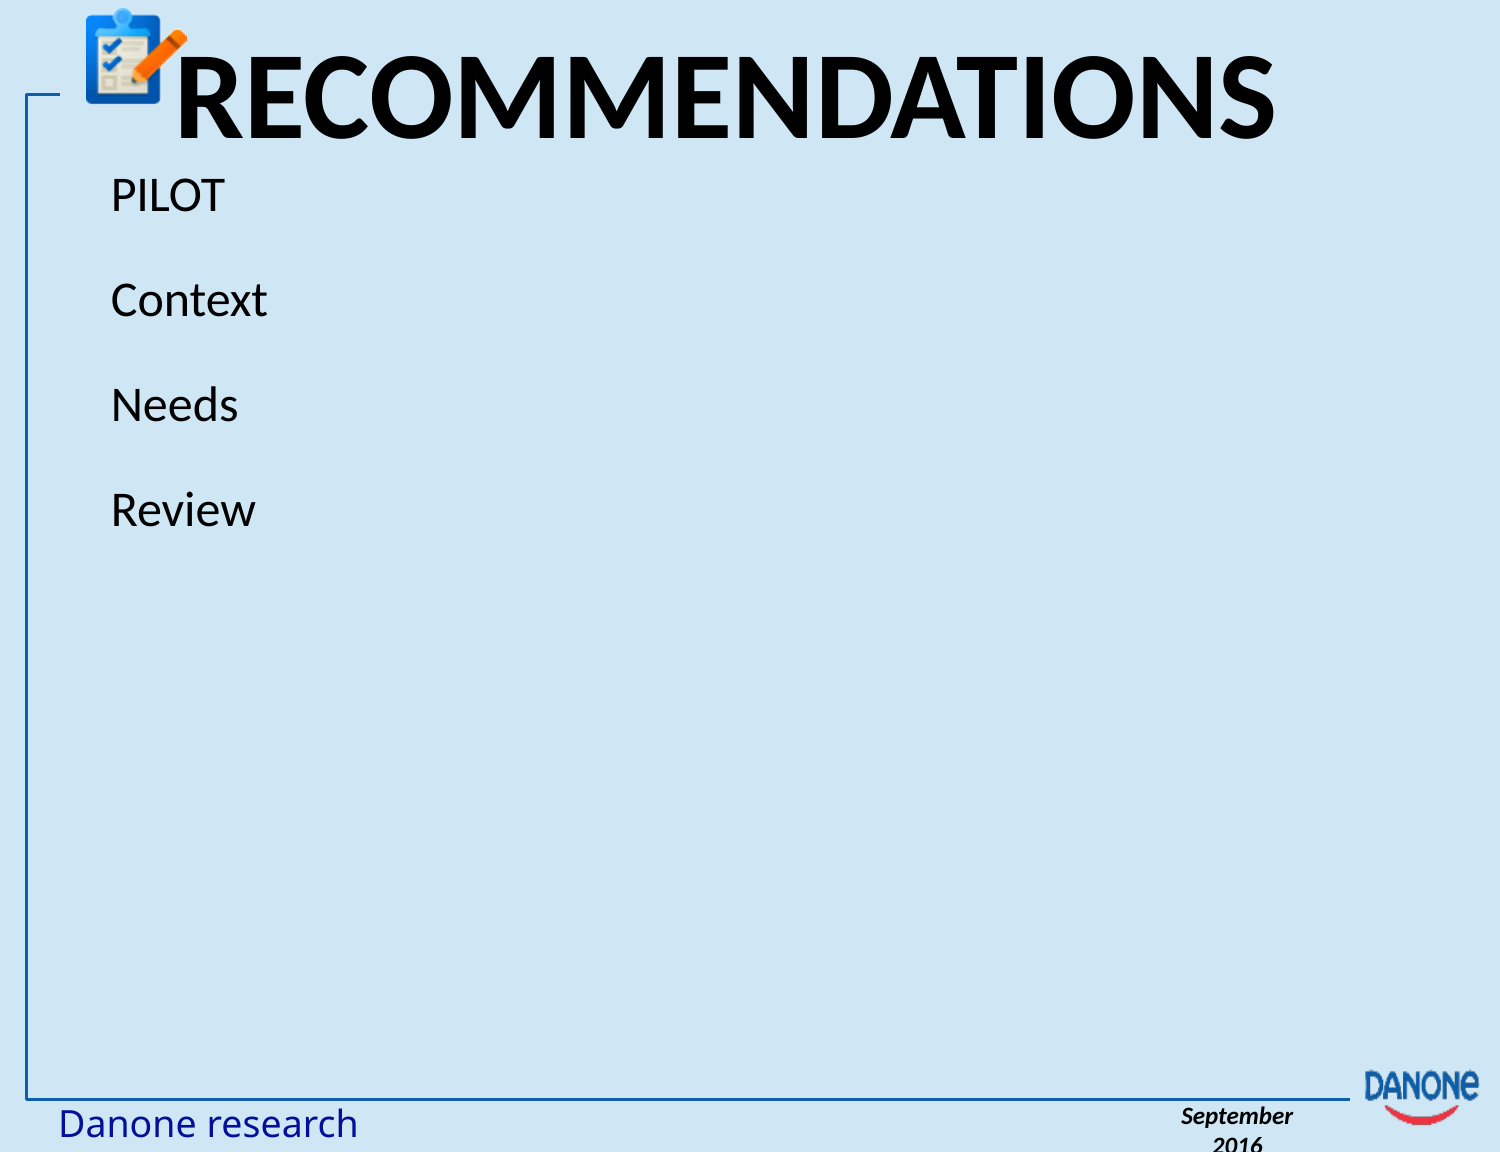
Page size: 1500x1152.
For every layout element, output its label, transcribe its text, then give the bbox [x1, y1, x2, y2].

text_box PILOT Context Needs Review [96, 153, 284, 799]
text_box RECOMMENDATIONS [197, 69, 221, 95]
picture [1362, 1067, 1482, 1130]
picture [86, 5, 187, 106]
text_box Danone research [43, 1092, 392, 1152]
text_box RECOMMENDATIONS [159, 5, 1293, 171]
text_box September 2016 [1147, 1092, 1327, 1152]
